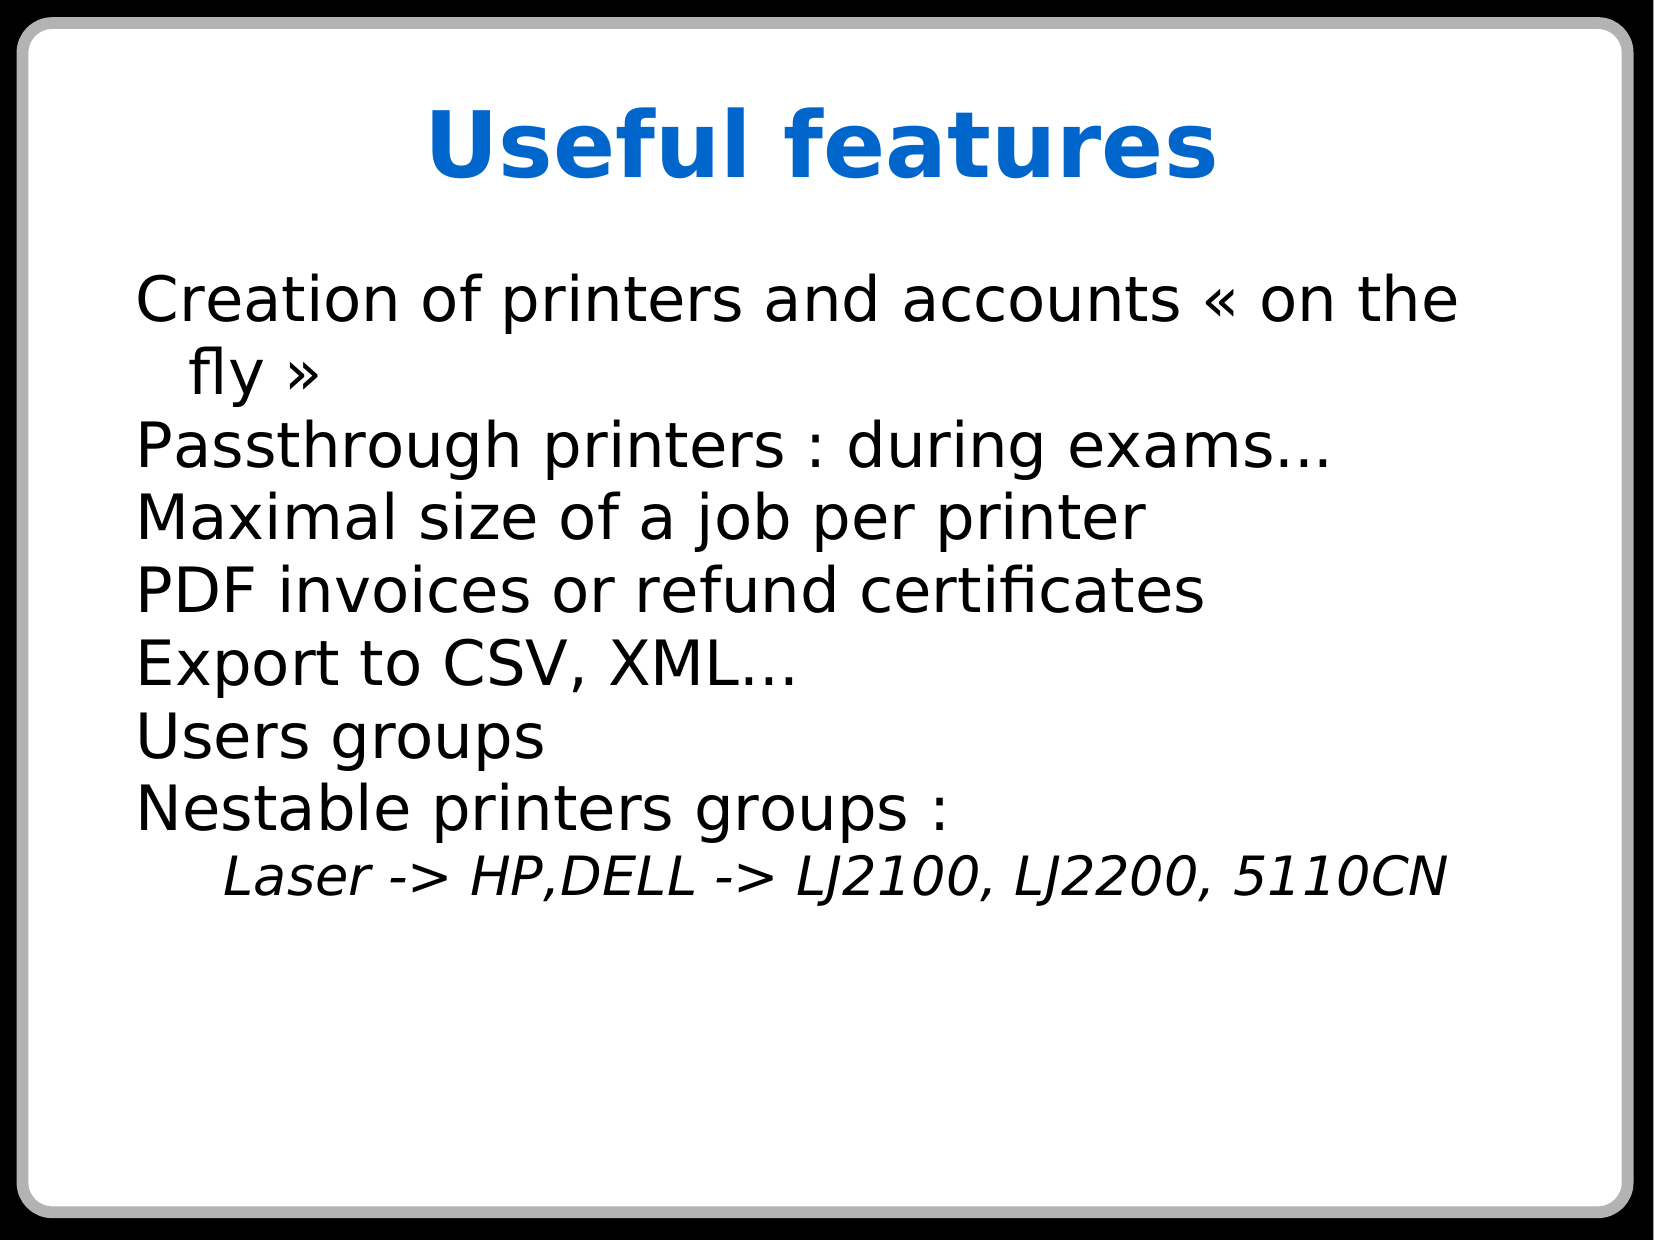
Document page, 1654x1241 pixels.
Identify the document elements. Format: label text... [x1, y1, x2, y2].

title Useful features [67, 91, 1577, 199]
list Creation of printers and accounts « on the fly » Passthrough printers : during exams... Maximal size of a job per printer PDF invoices or refund certificates Export to CSV, XML... Users groups Nestable printers groups : Laser -> HP,DELL -> LJ2100, LJ2200, 5110CN [118, 263, 1540, 1063]
